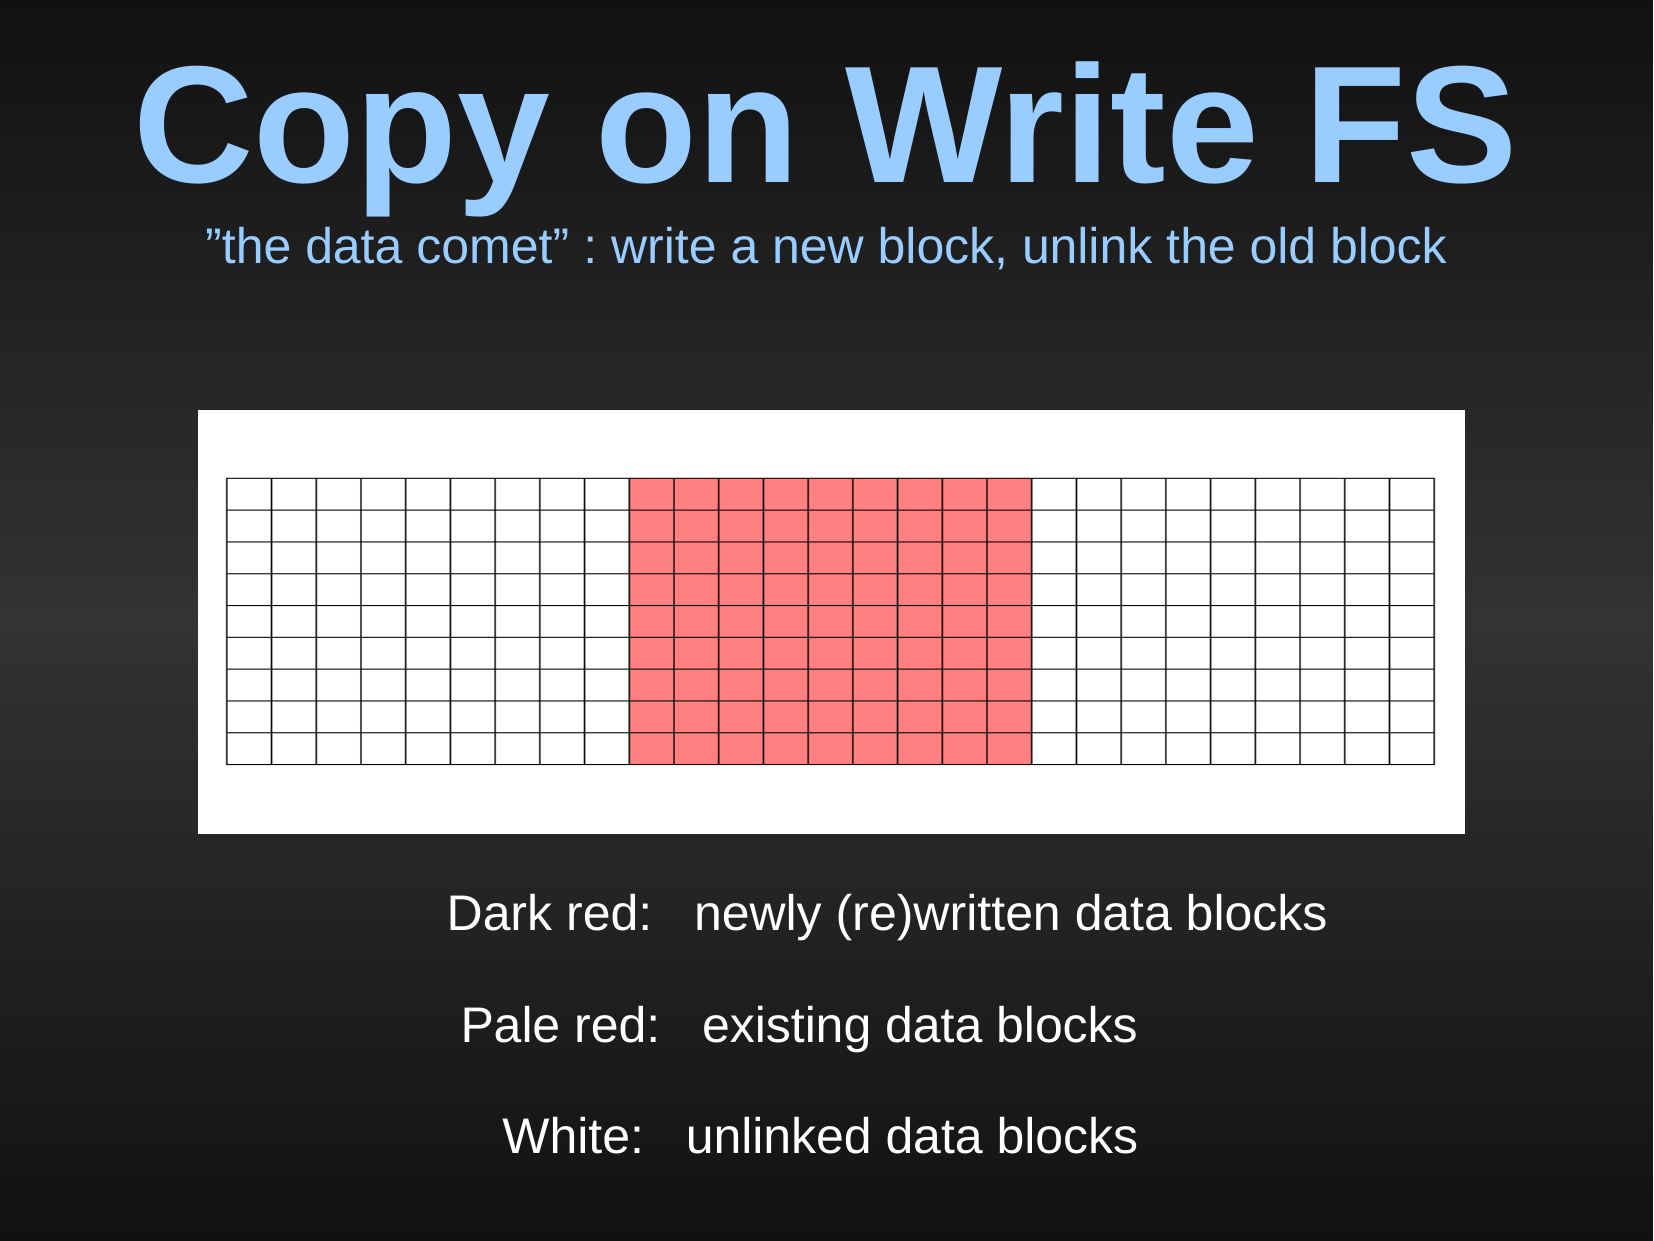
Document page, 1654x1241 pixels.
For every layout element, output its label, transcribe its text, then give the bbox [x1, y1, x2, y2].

title Dark red: newly (re)written data blocks Pale red: existing data blocks White: unlinked data blocks [446, 883, 1500, 1166]
picture [198, 410, 1465, 834]
title Copy on Write FS ”the data comet” : write a new block, unlink the old block [82, 31, 1571, 275]
